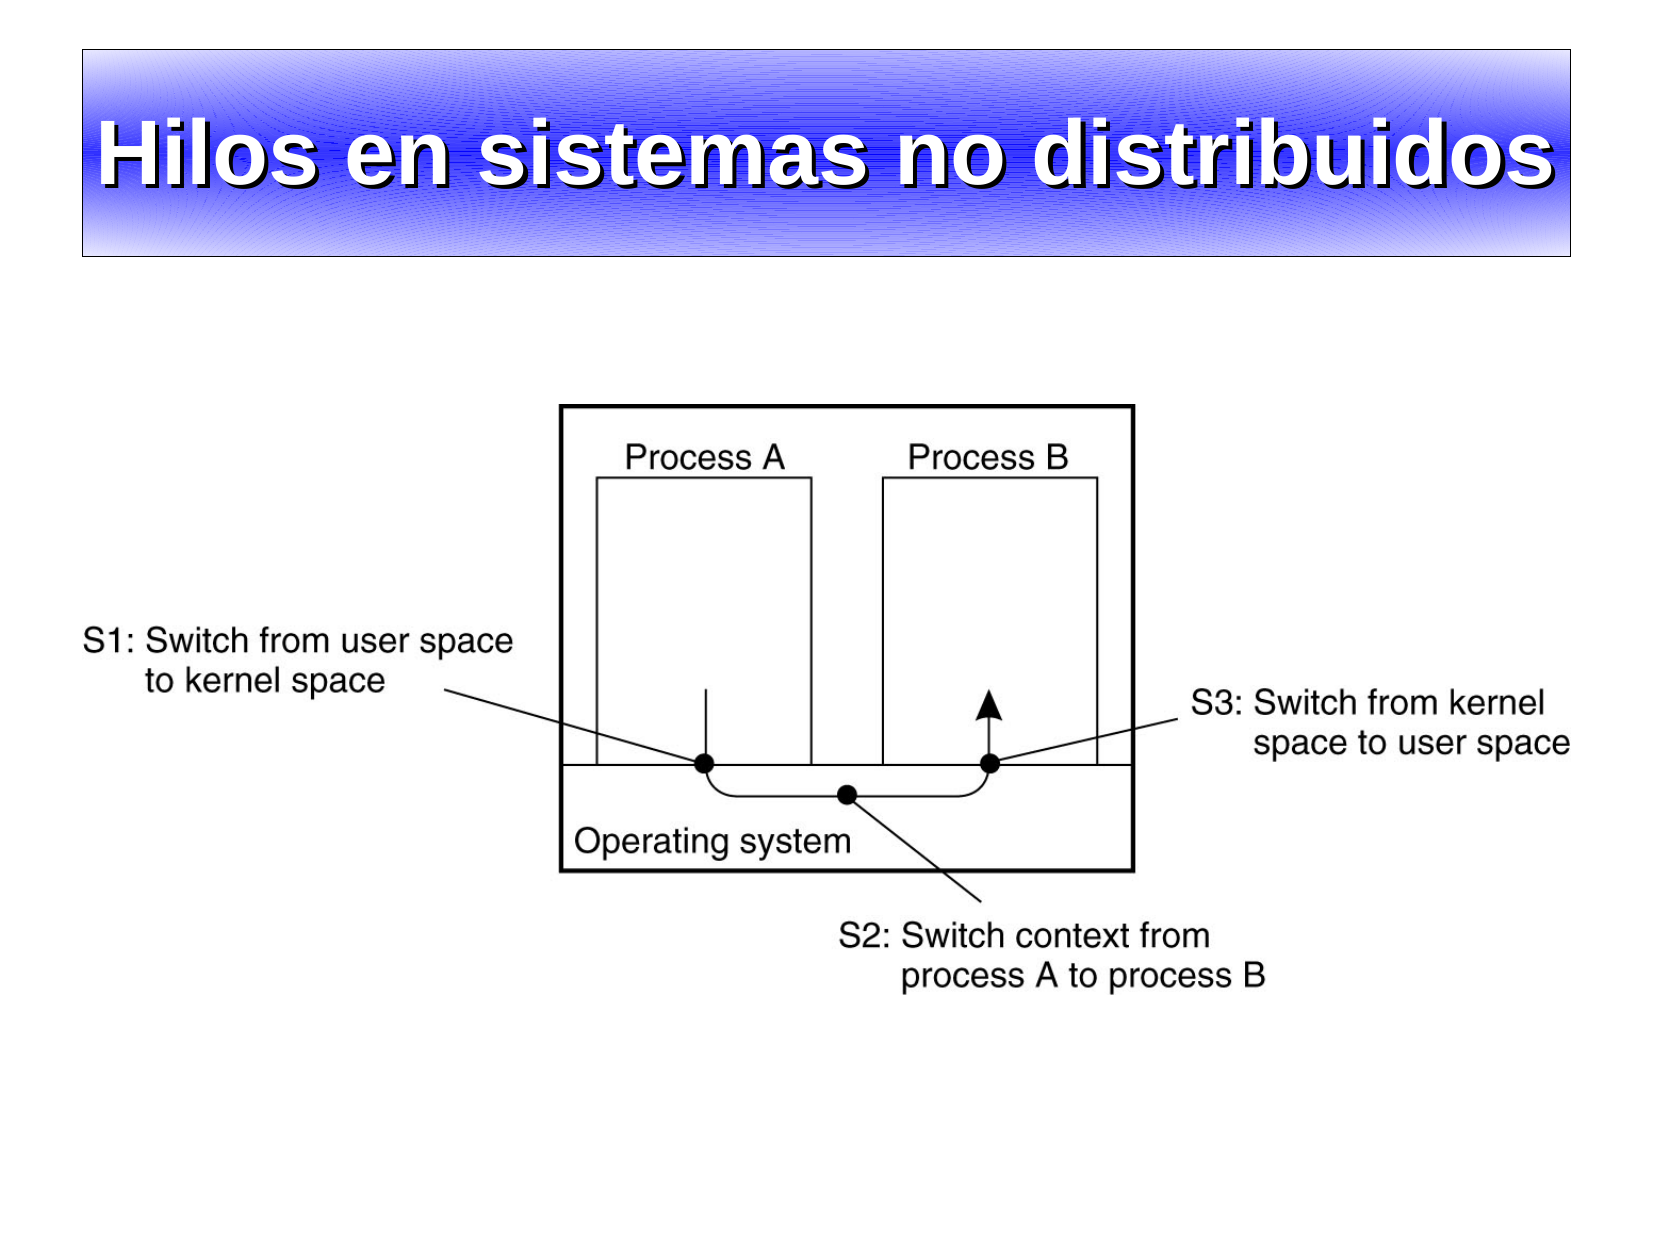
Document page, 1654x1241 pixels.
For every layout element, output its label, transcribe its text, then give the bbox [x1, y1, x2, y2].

title Hilos en sistemas no distribuidos [82, 49, 1571, 257]
picture [82, 404, 1571, 995]
